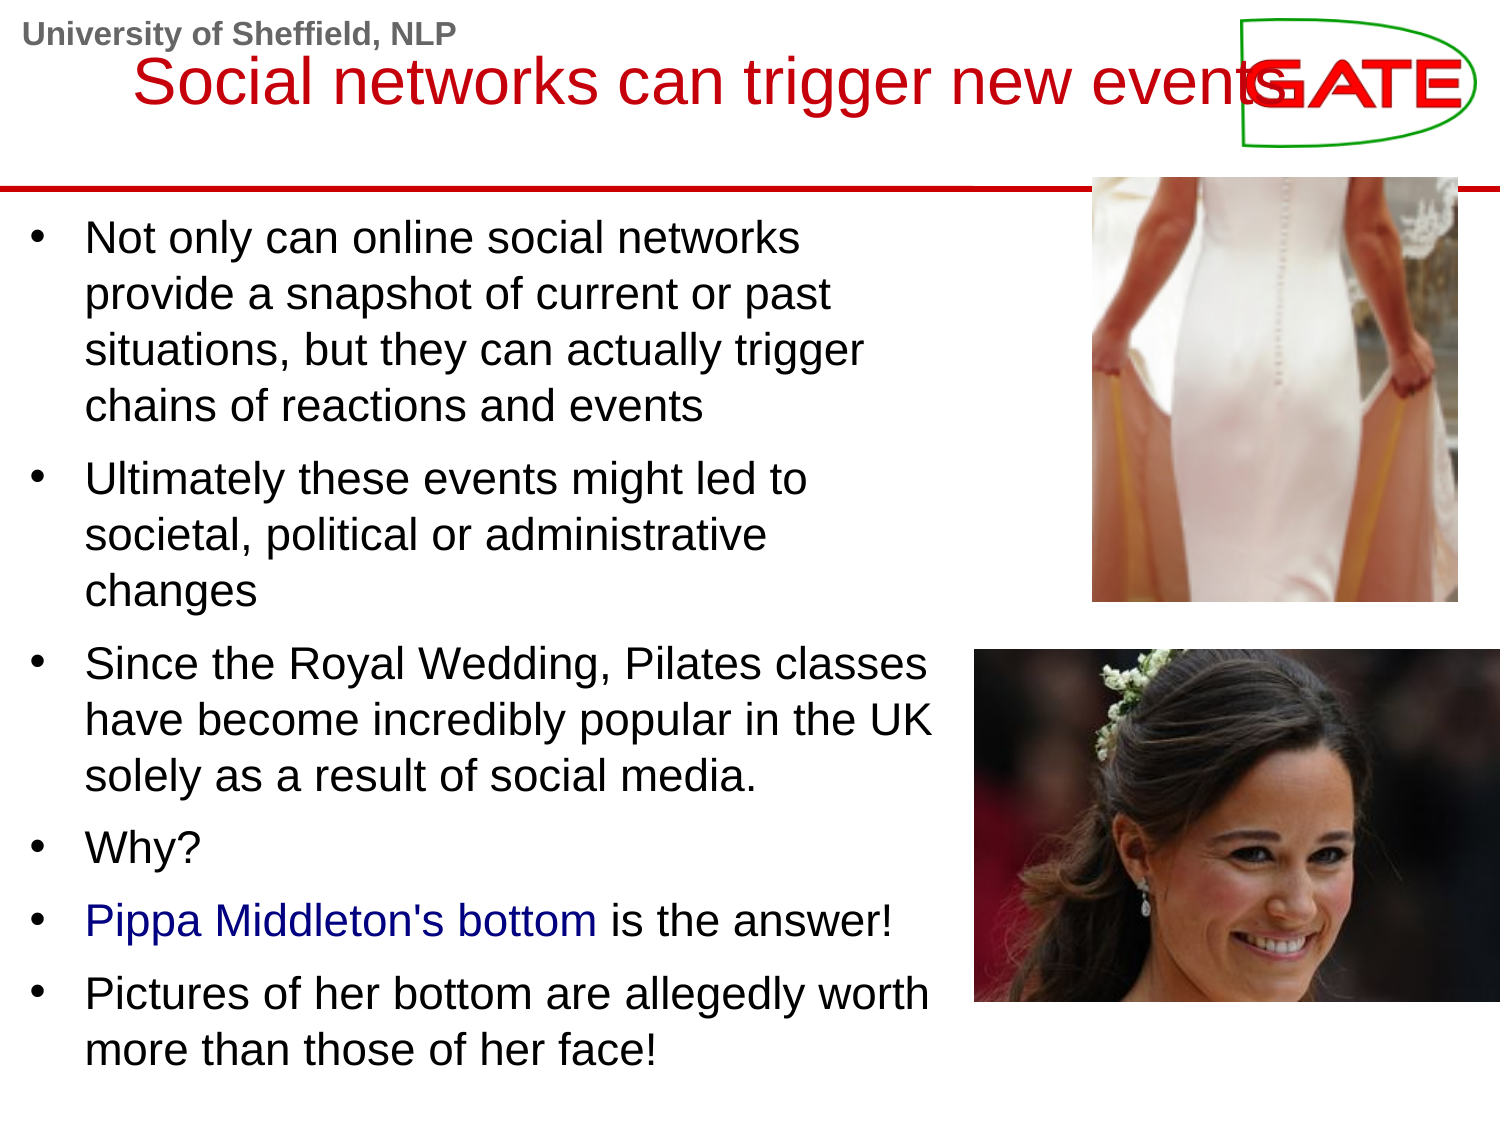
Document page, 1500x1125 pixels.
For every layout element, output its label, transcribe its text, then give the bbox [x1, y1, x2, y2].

picture [1092, 177, 1458, 602]
list Not only can online social networks provide a snapshot of current or past situations, but they can actually trigger chains of reactions and events Ultimately these events might led to societal, political or administrative changes Since the Royal Wedding, Pilates classes have become incredibly popular in the UK solely as a result of social media. Why? Pippa Middleton's bottom is the answer! Pictures of her bottom are allegedly worth more than those of her face! [29, 206, 945, 1125]
title Social networks can trigger new events [118, 29, 1359, 136]
picture [1240, 18, 1477, 148]
picture [974, 649, 1500, 1002]
